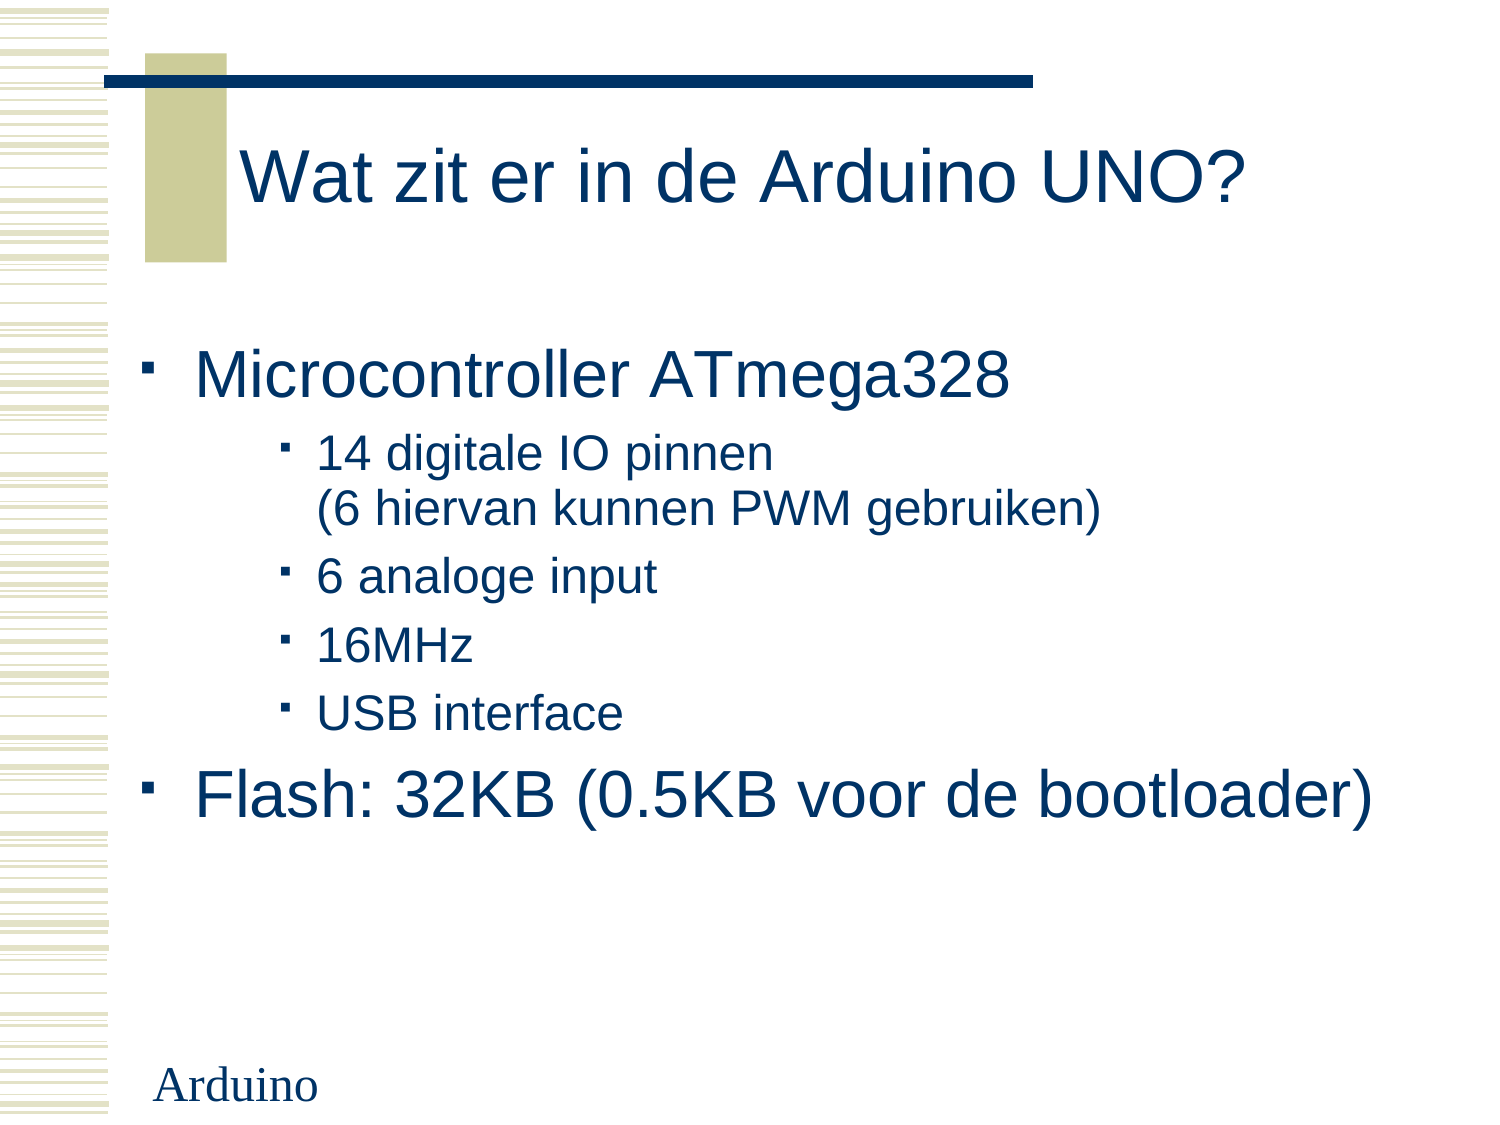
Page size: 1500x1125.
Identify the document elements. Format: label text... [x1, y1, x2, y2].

title Wat zit er in de Arduino UNO? [225, 99, 1436, 263]
list Microcontroller ATmega328 14 digitale IO pinnen (6 hiervan kunnen PWM gebruiken) 6 analoge input 16MHz USB interface Flash: 32KB (0.5KB voor de bootloader) [123, 330, 1430, 1023]
